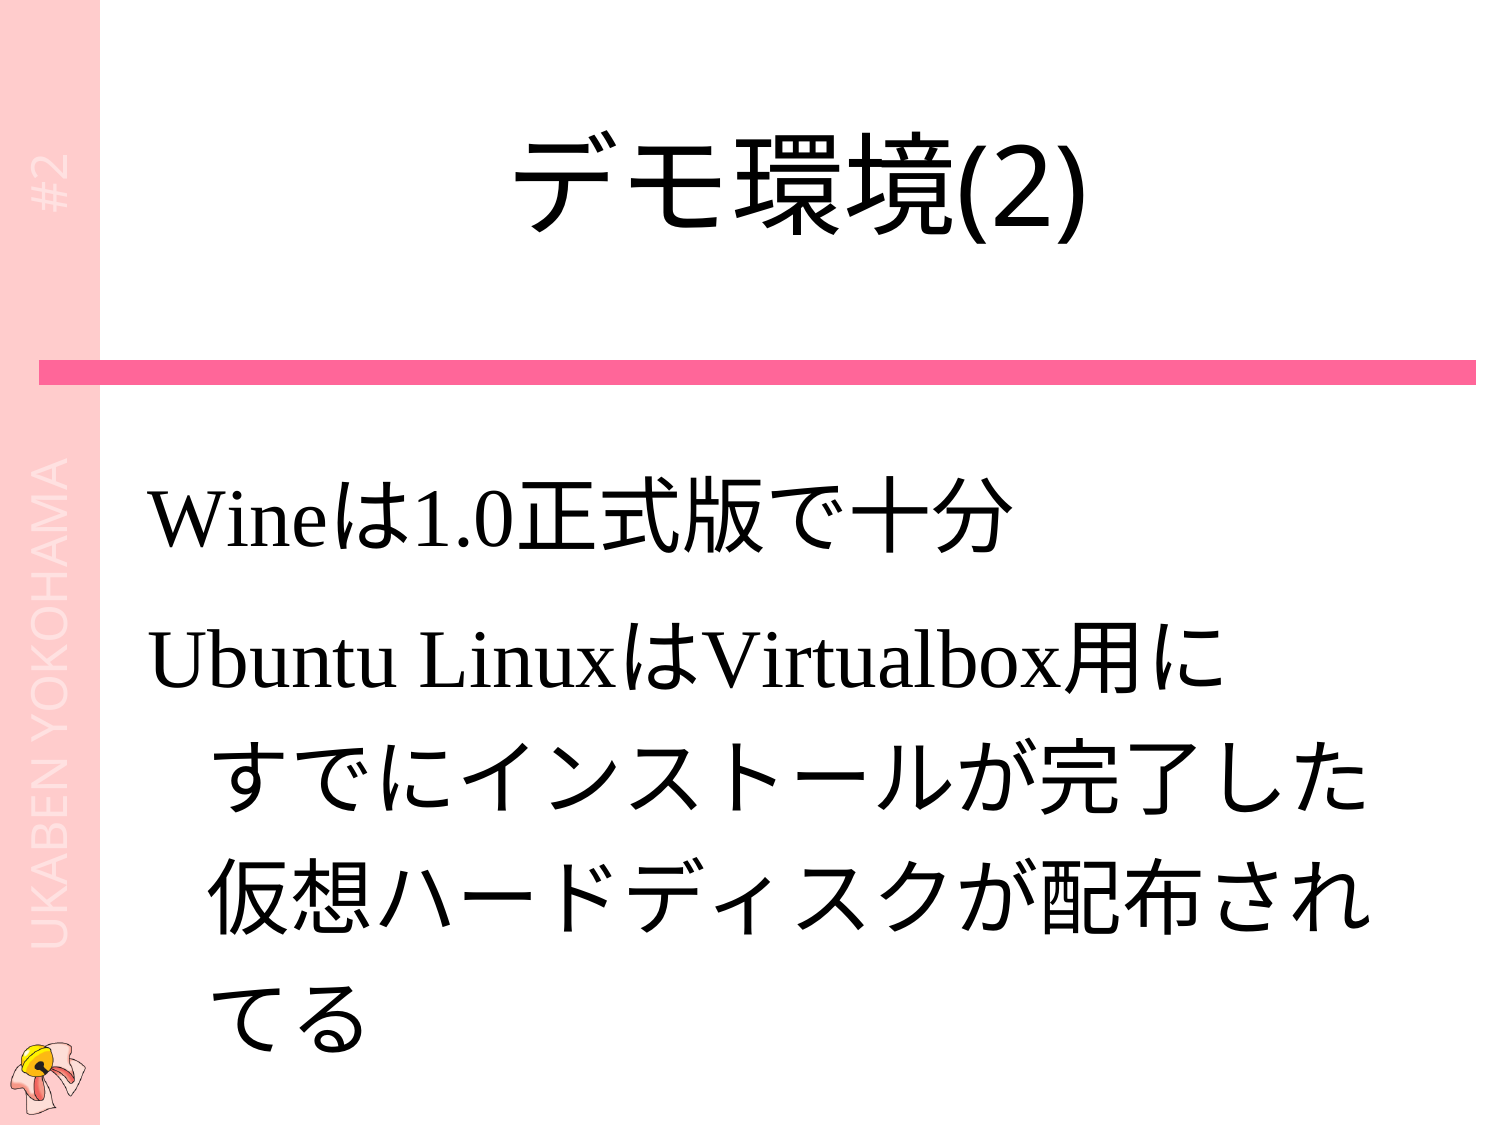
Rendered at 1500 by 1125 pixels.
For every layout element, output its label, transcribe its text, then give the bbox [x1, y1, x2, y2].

title デモ環境(2) [147, 36, 1447, 318]
subtitle Wineは1.0正式版で十分 Ubuntu LinuxはVirtualbox用に すでにインストールが完了した 仮想ハードディスクが配布されてる [147, 420, 1447, 1103]
picture [10, 1042, 86, 1115]
